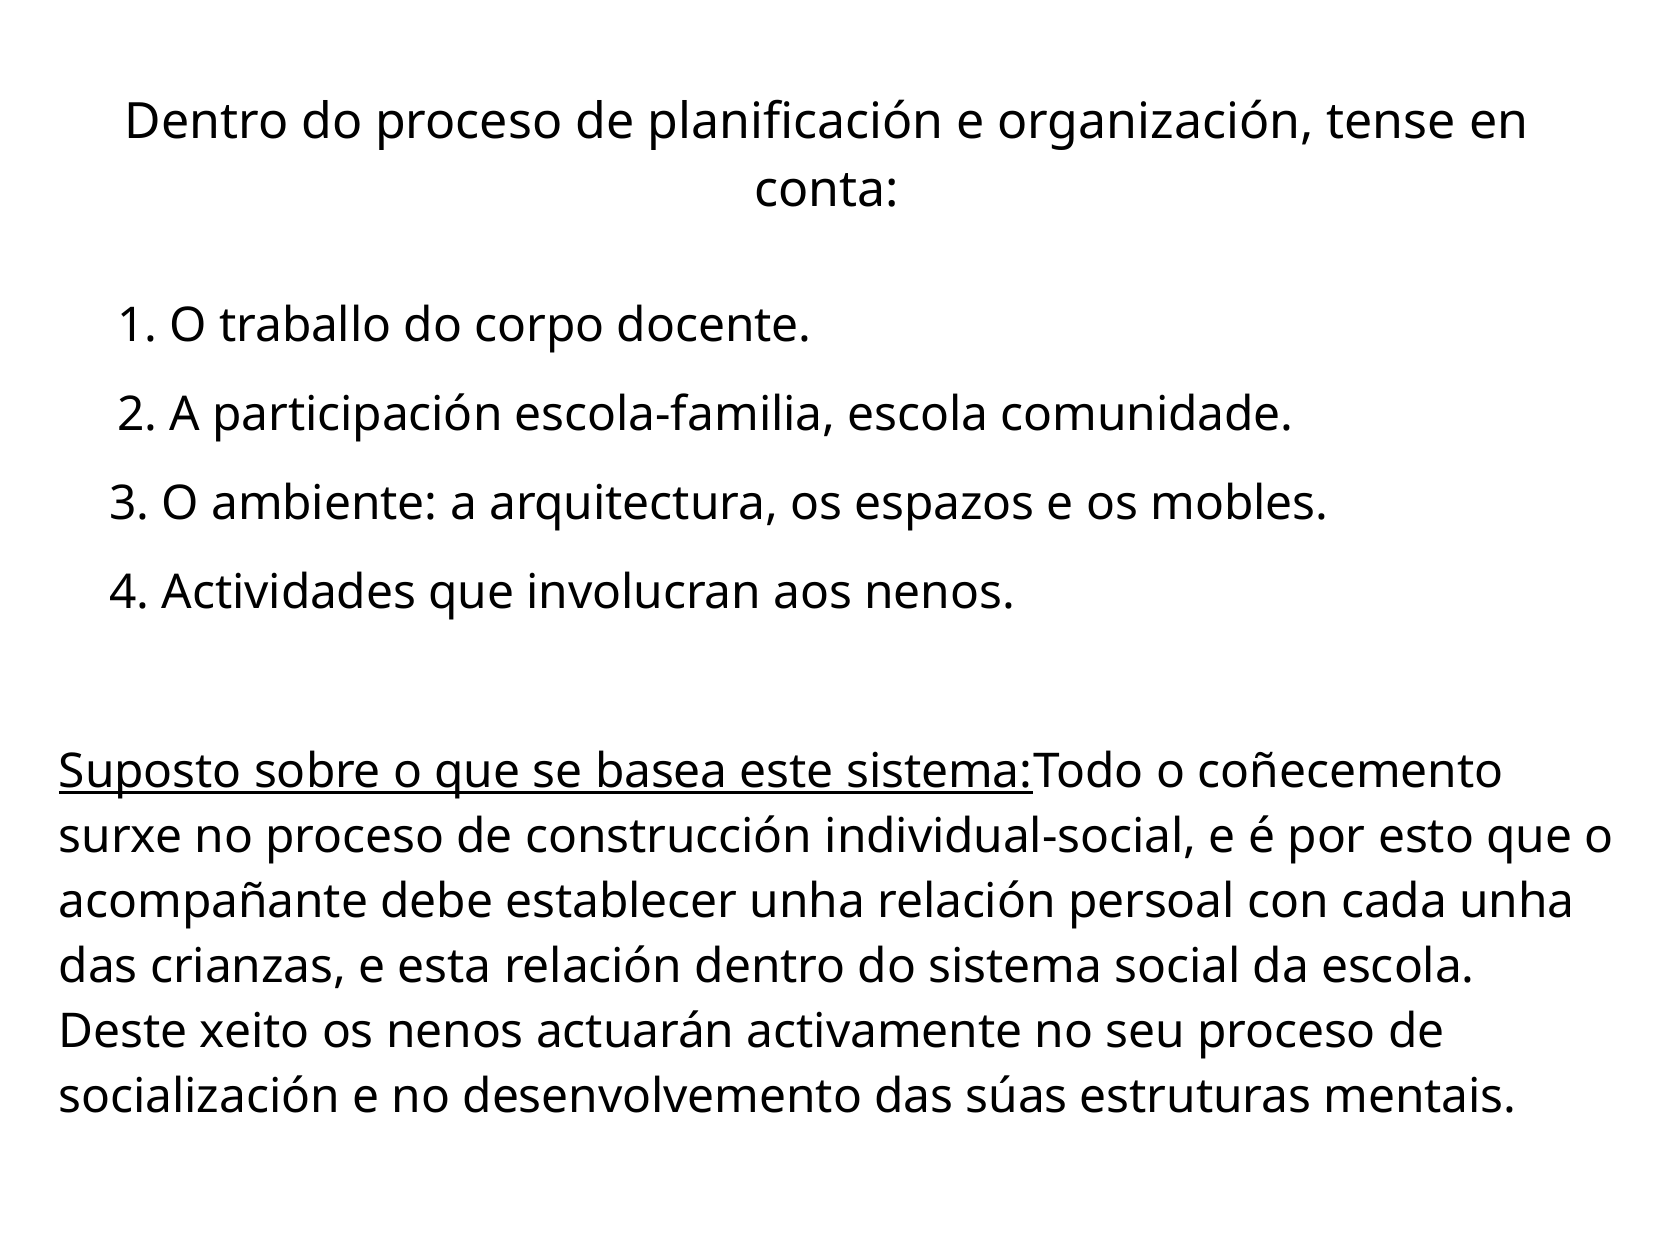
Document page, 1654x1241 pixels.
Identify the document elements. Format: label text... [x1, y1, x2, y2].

title Dentro do proceso de planificación e organización, tense en conta: [82, 49, 1571, 257]
list 1. O traballo do corpo docente. 2. A participación escola-familia, escola comunidade. 3. O ambiente: a arquitectura, os espazos e os mobles. 4. Actividades que involucran aos nenos. Suposto sobre o que se basea este sistema:Todo o coñecemento surxe no proceso de construcción individual-social, e é por esto que o acompañante debe establecer unha relación persoal con cada unha das crianzas, e esta relación dentro do sistema social da escola. Deste xeito os nenos actuarán activamente no seu proceso de socialización e no desenvolvemento das súas estruturas mentais. [59, 290, 1625, 1182]
